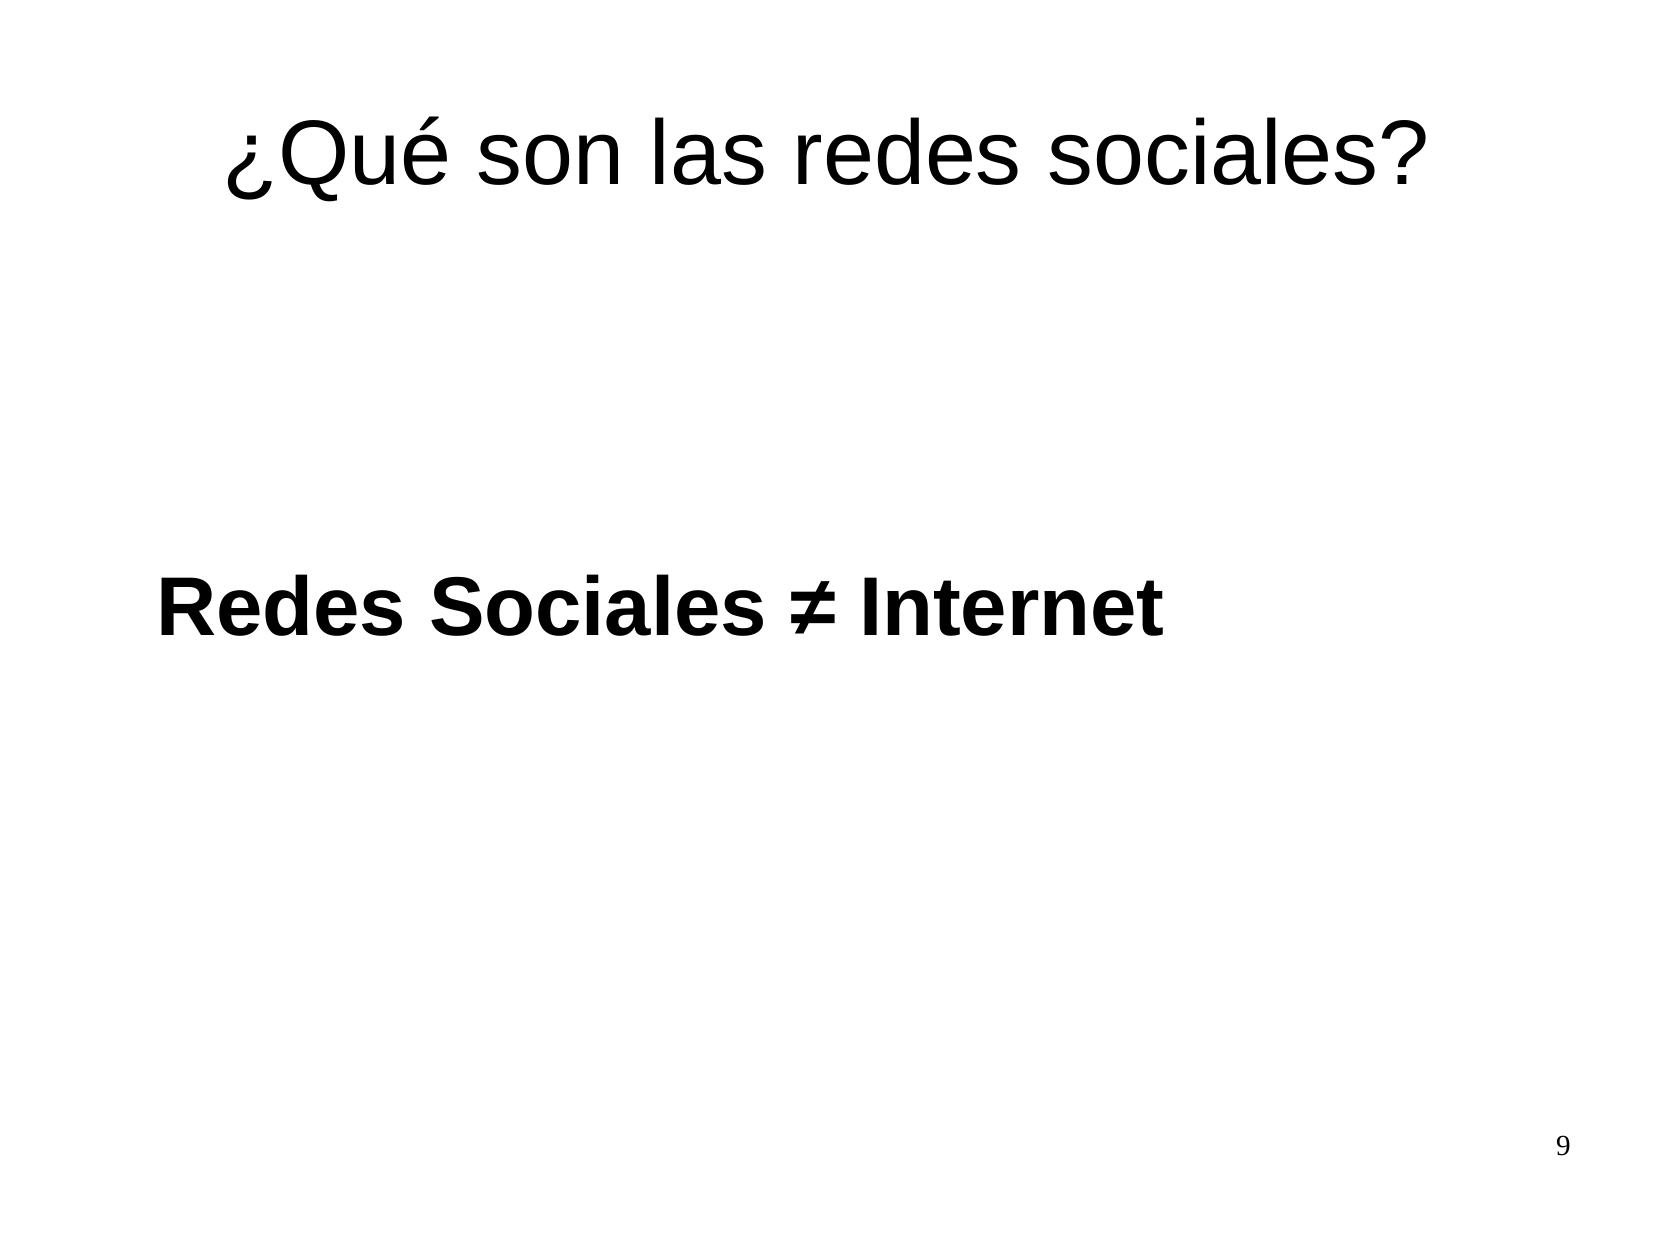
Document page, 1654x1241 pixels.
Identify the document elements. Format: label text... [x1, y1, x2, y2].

subtitle Redes Sociales ≠ Internet [82, 290, 1571, 1109]
title ¿Qué son las redes sociales? [82, 56, 1571, 250]
